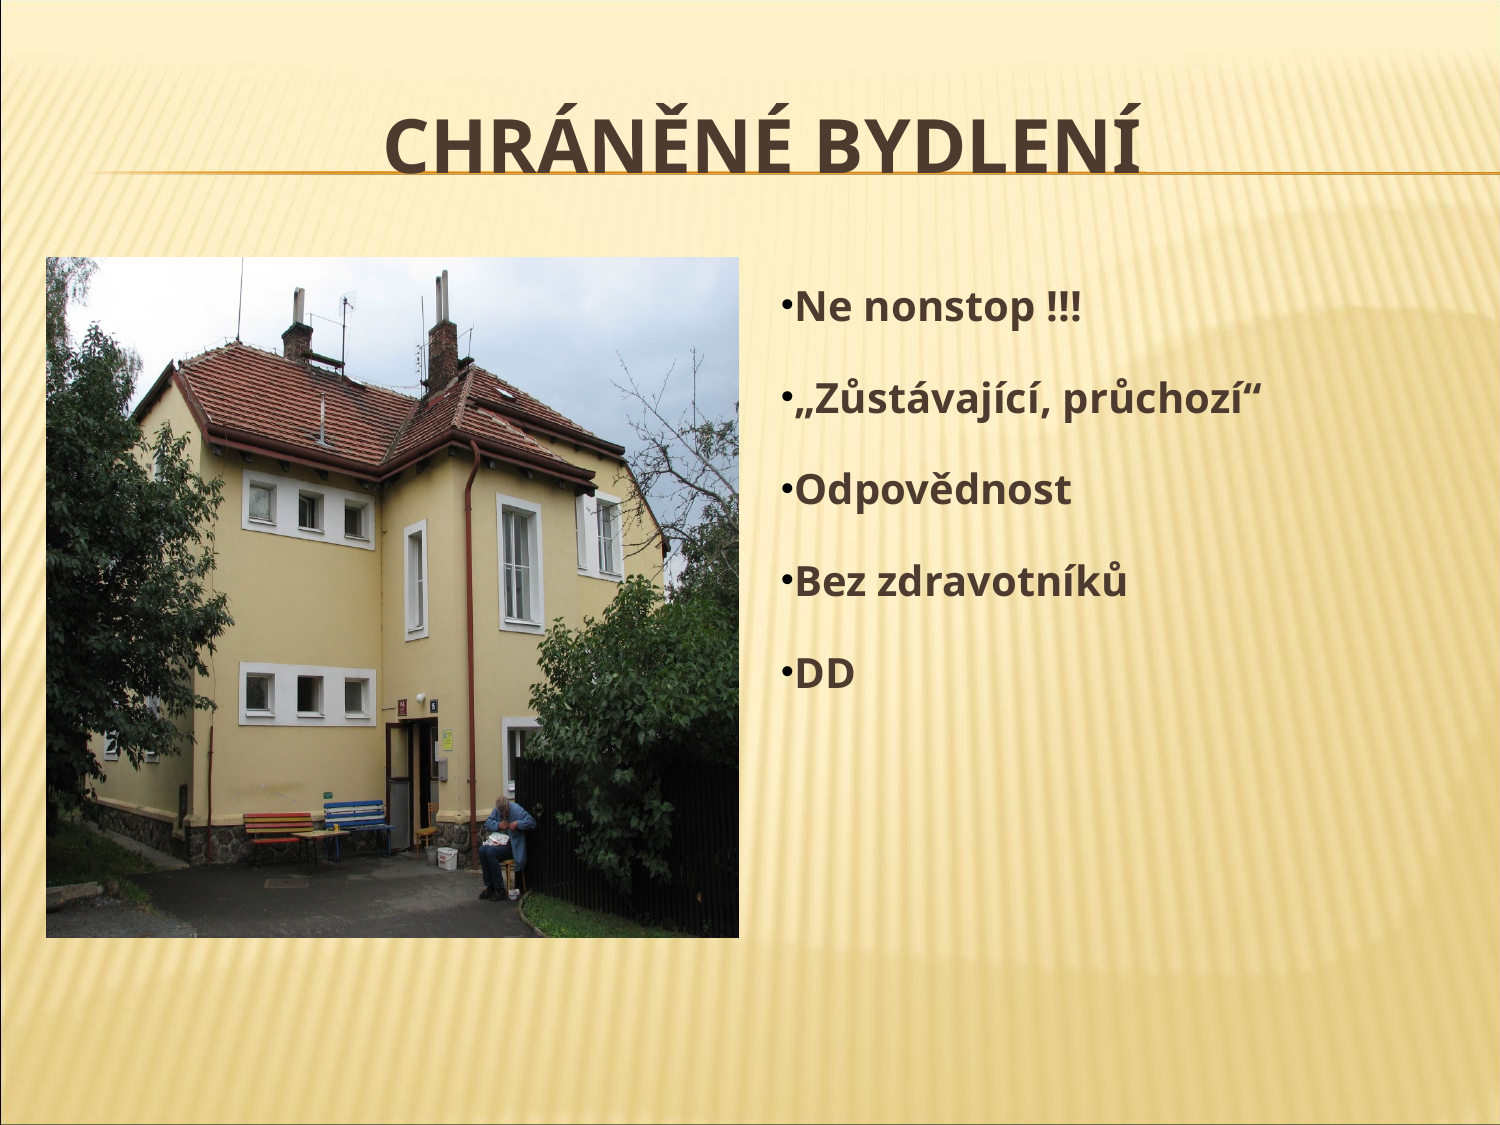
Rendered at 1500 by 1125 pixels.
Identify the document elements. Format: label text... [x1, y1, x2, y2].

text_box Ne nonstop !!! „Zůstávající, průchozí“ Odpovědnost Bez zdravotníků DD [779, 254, 1476, 983]
text_box CHRÁNĚNÉ BYDLENÍ [49, 75, 1475, 213]
picture [46, 257, 739, 938]
